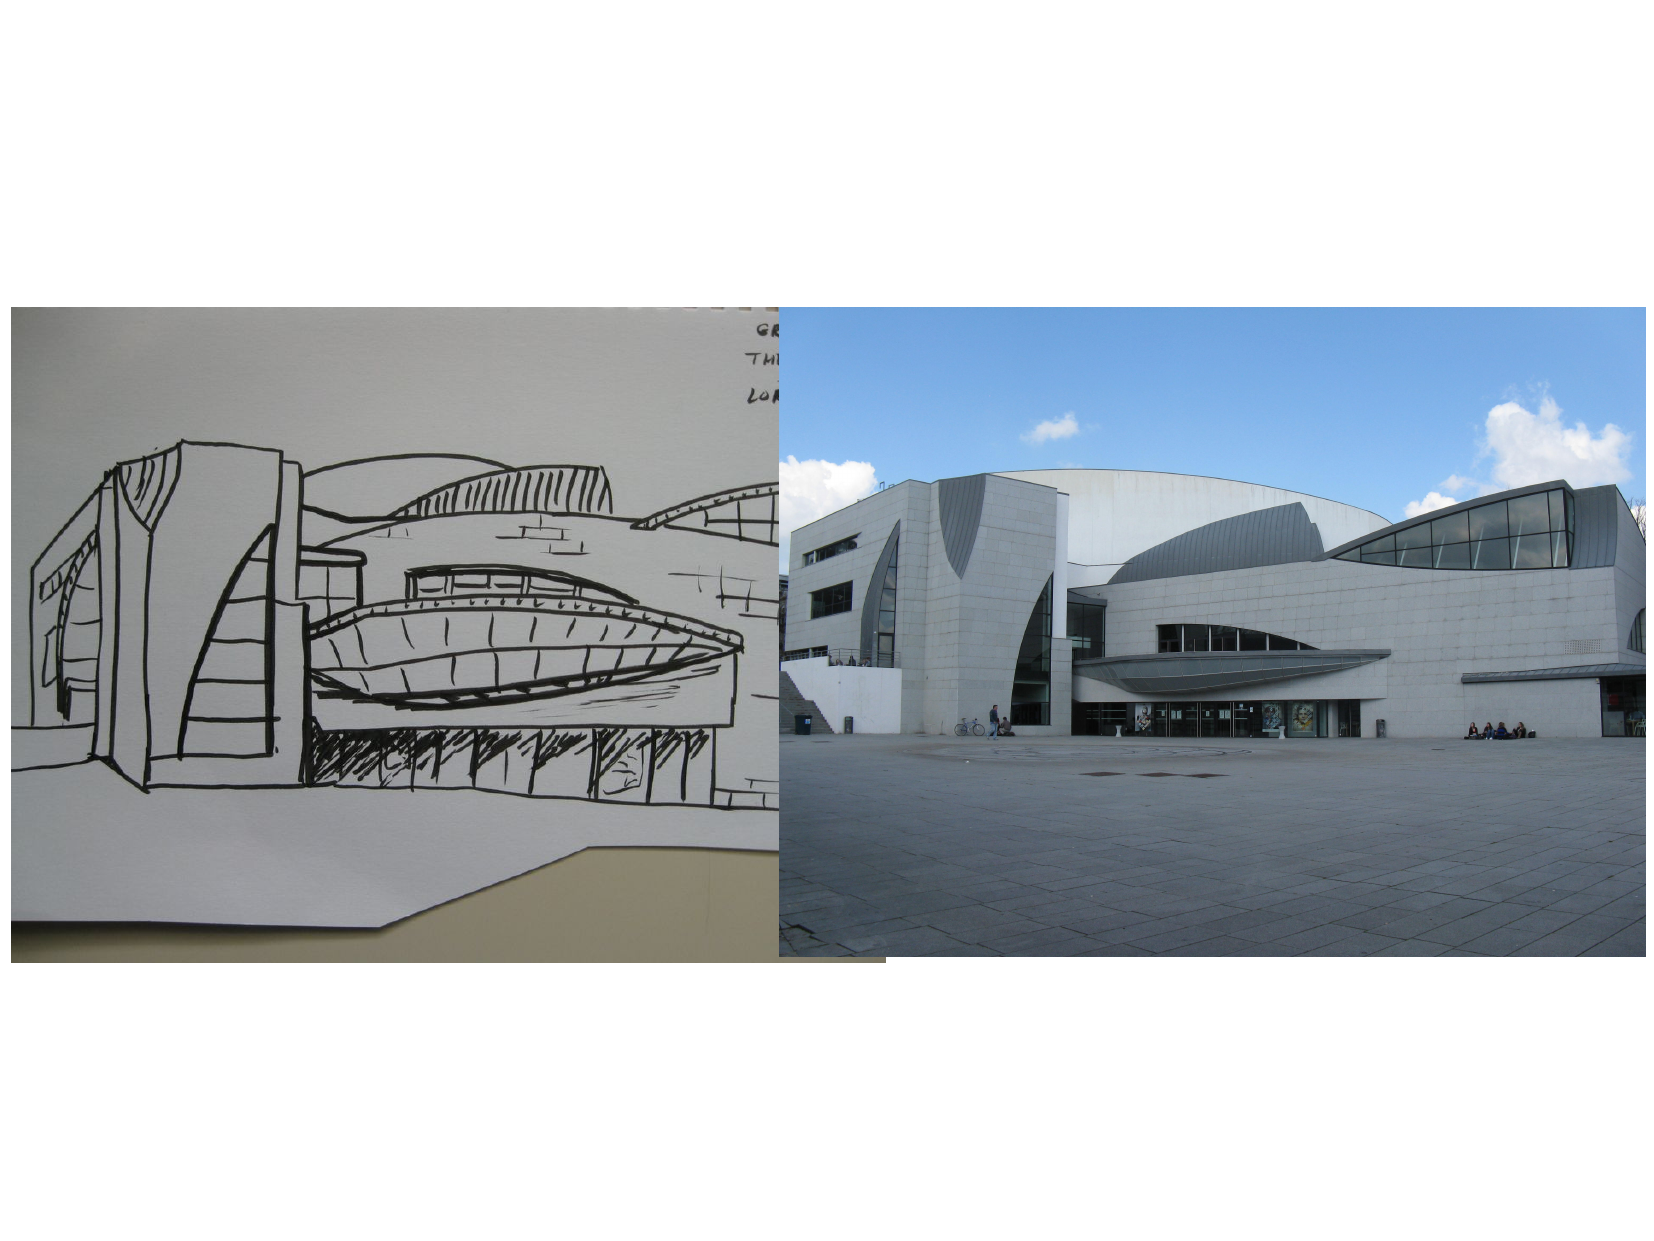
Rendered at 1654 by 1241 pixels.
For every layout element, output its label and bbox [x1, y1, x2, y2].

picture [11, 307, 1646, 963]
